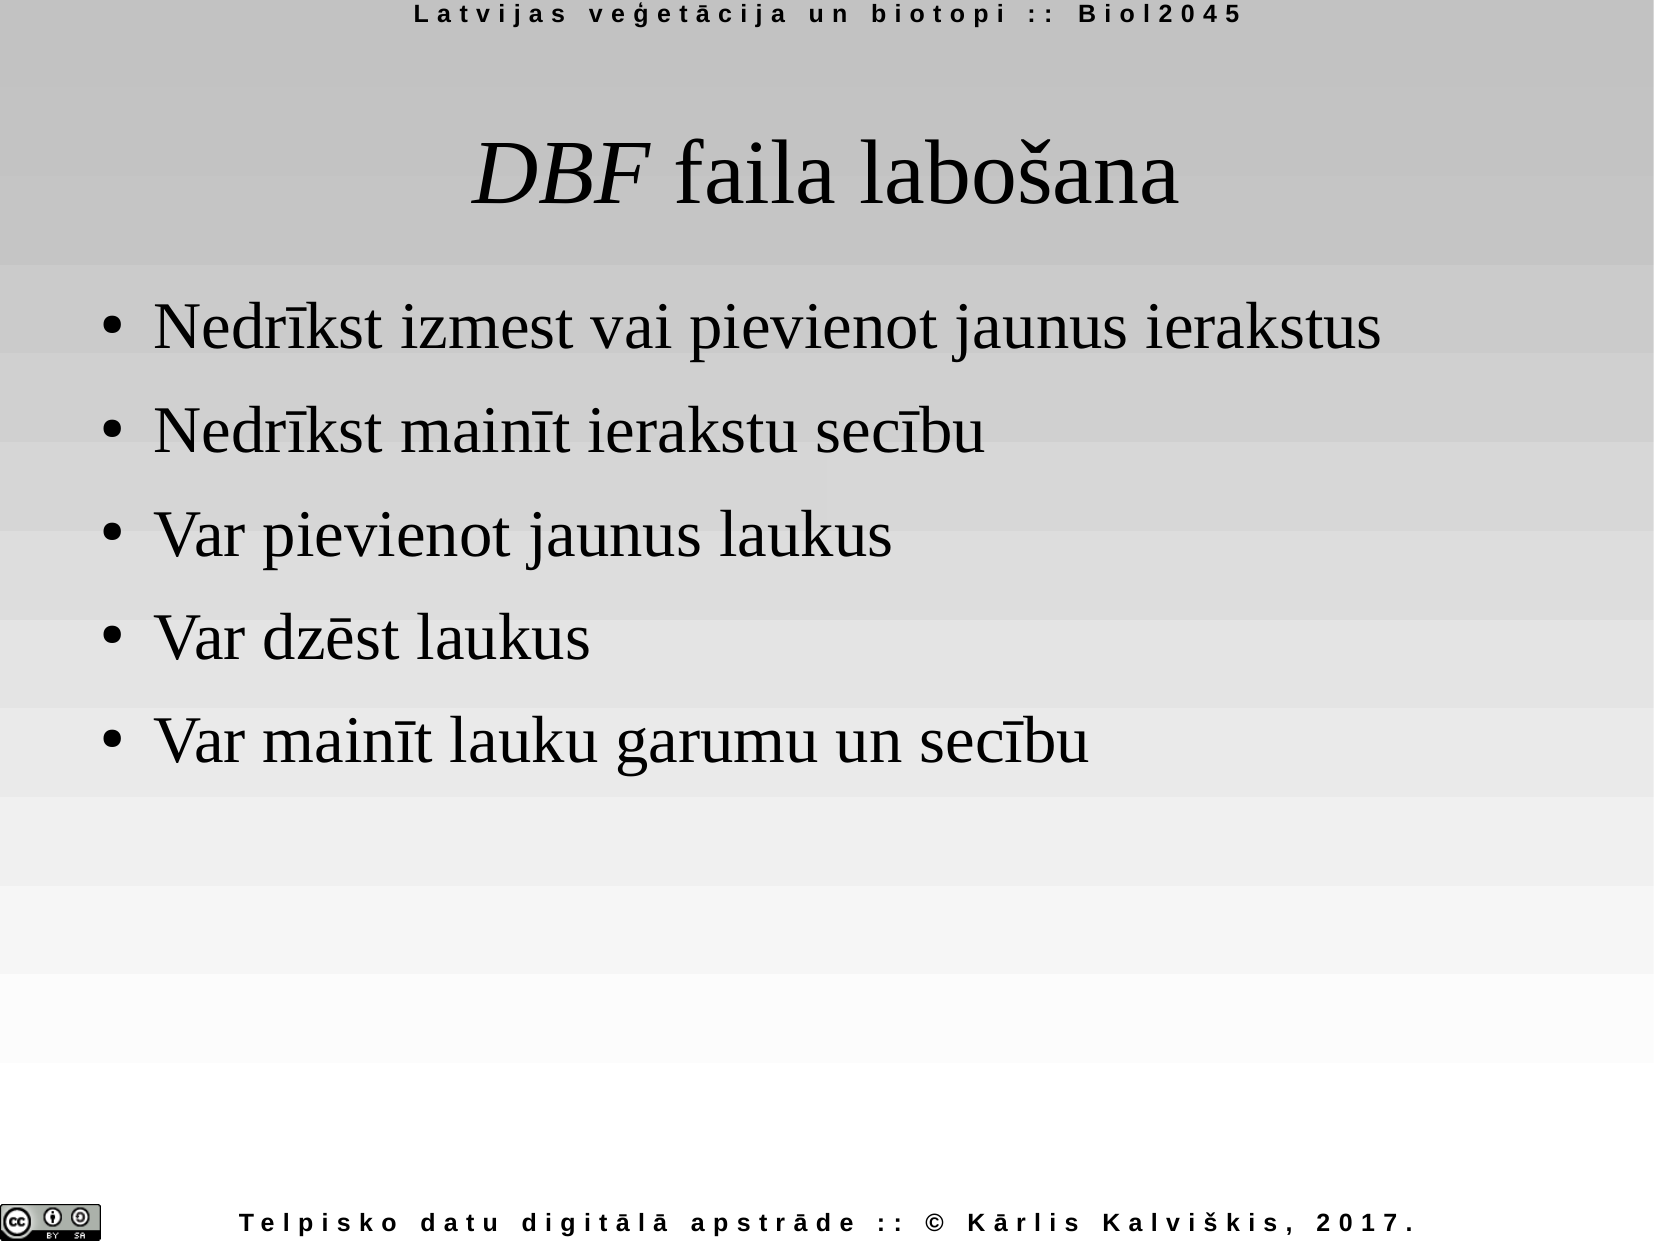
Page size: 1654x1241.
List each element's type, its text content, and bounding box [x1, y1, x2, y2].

picture [0, 0, 1654, 1241]
title DBF faila labošana [29, 56, 1625, 289]
list Nedrīkst izmest vai pievienot jaunus ierakstus Nedrīkst mainīt ierakstu secību Var pievienot jaunus laukus Var dzēst laukus Var mainīt lauku garumu un secību [82, 289, 1571, 1098]
